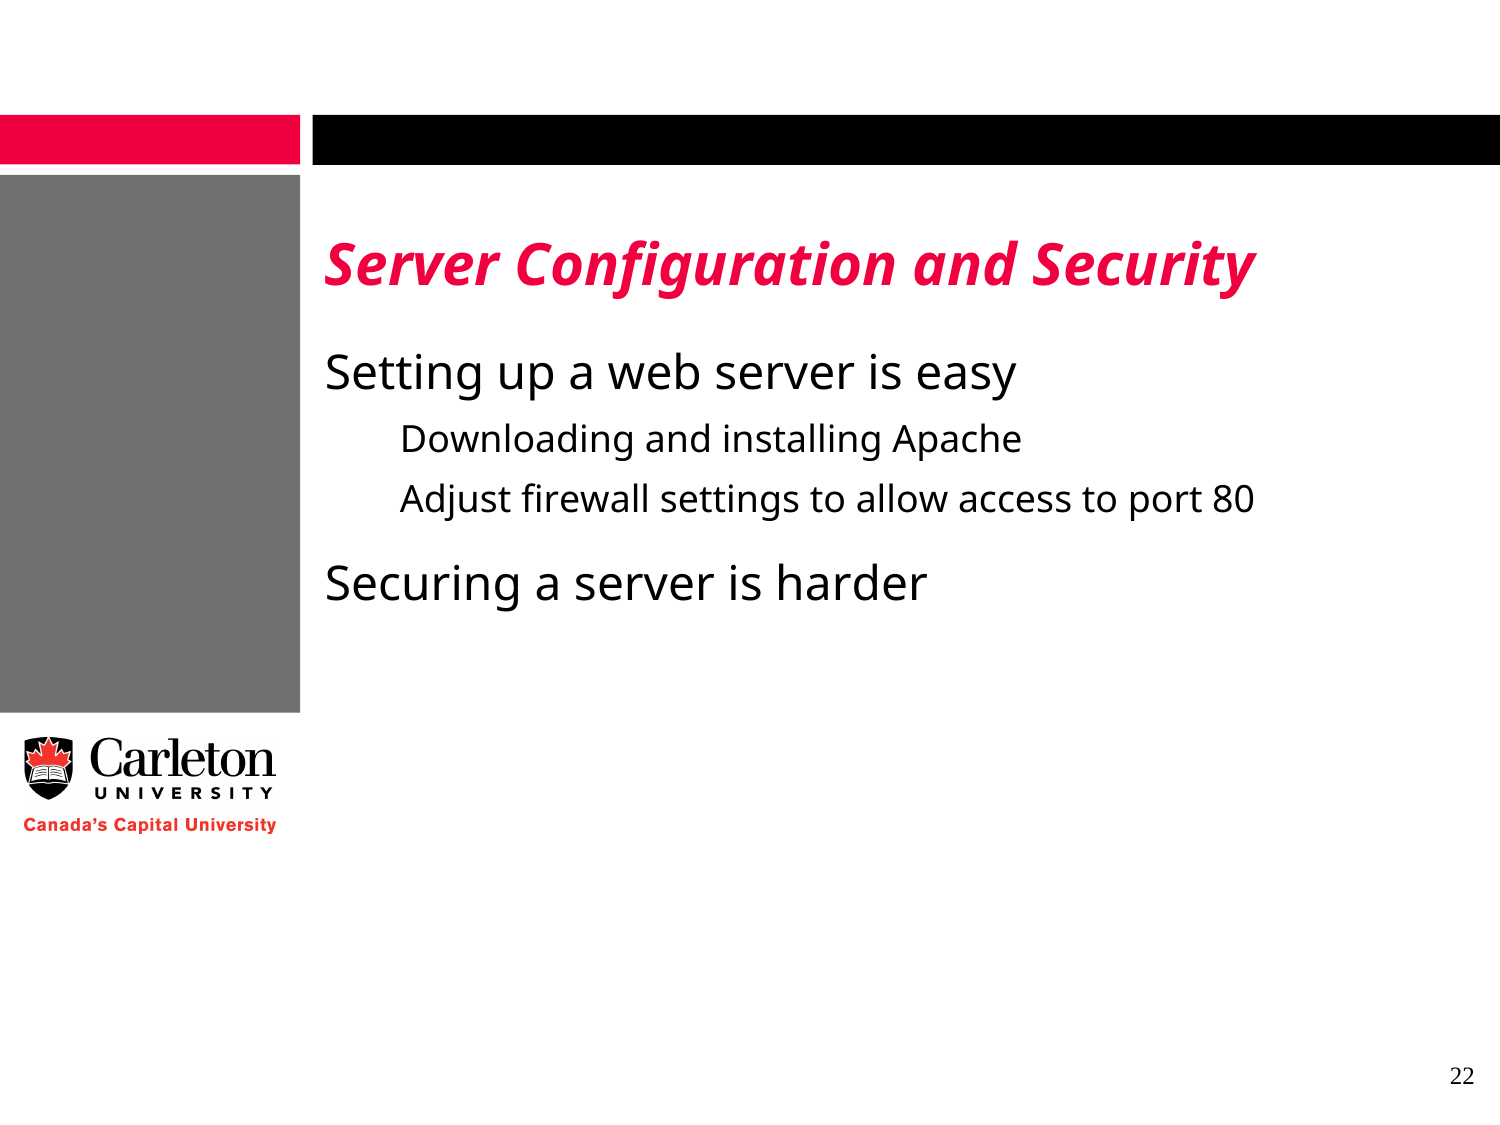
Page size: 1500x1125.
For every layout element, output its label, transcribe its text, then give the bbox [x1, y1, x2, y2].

title Server Configuration and Security [324, 187, 1450, 324]
picture [24, 737, 276, 834]
list Setting up a web server is easy Downloading and installing Apache Adjust firewall settings to allow access to port 80 Securing a server is harder [324, 324, 1450, 1051]
